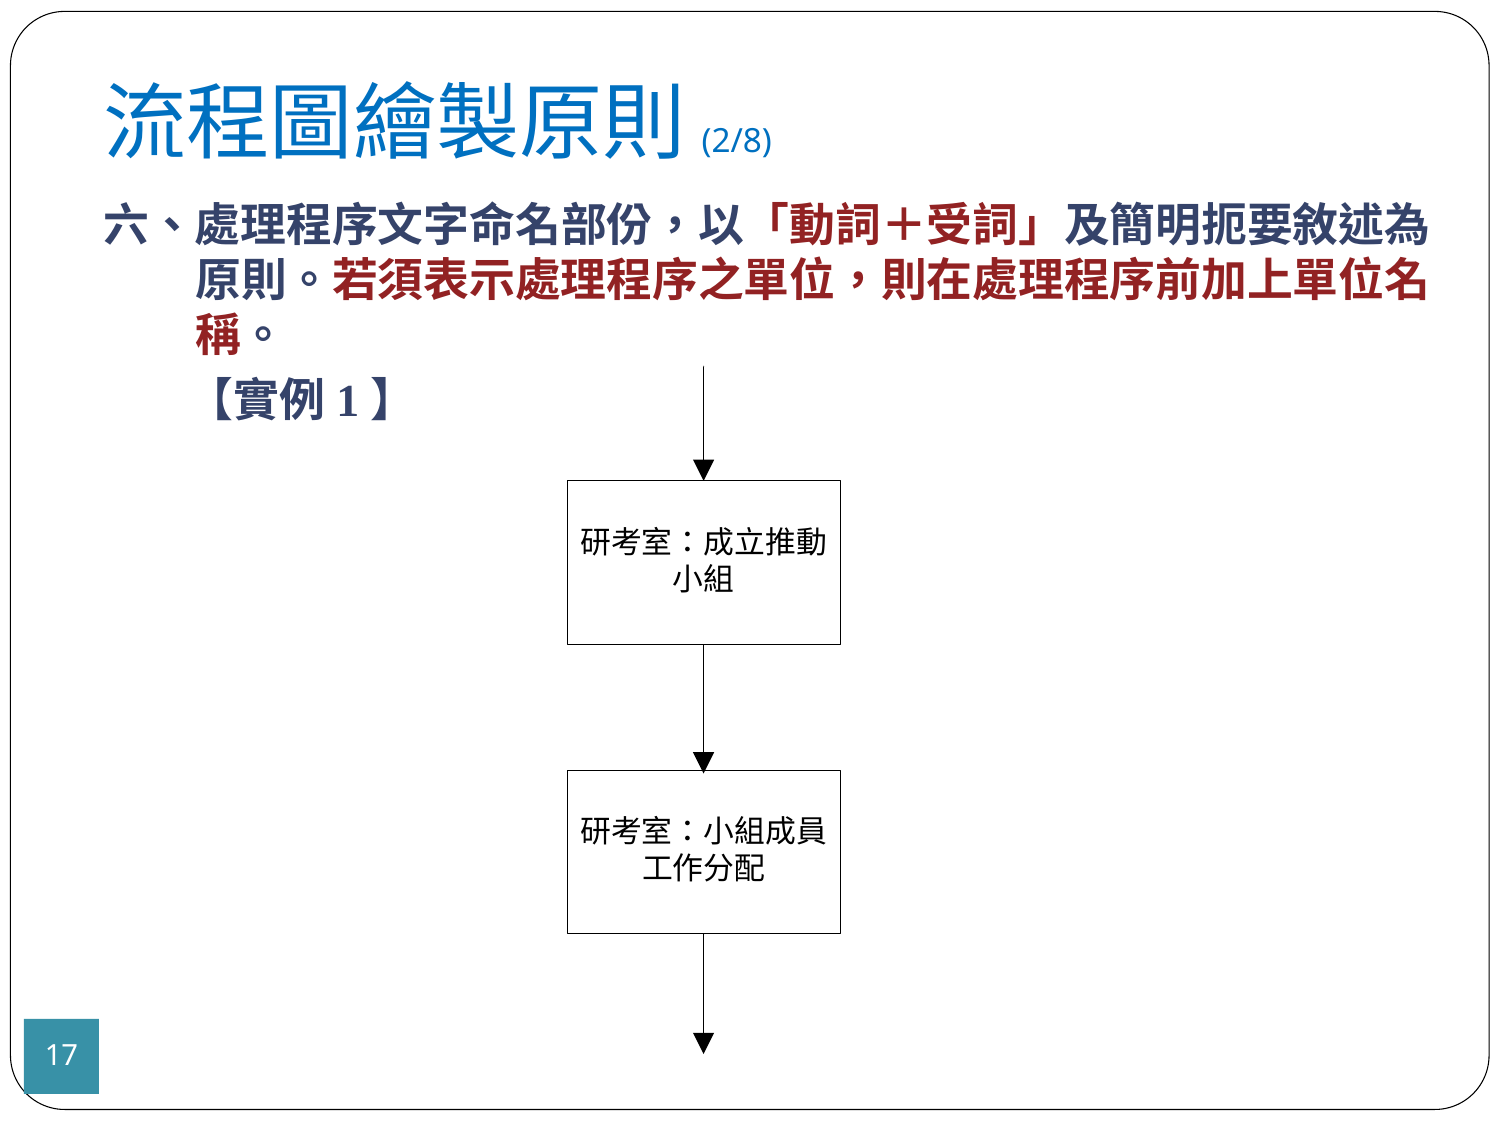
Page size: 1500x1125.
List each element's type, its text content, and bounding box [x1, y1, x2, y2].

text_box 六、處理程序文字命名部份，以「動詞＋受詞」及簡明扼要敘述為原則。若須表示處理程序之單位，則在處理程序前加上單位名稱。 【實例1】 [88, 188, 1447, 988]
title 流程圖繪製原則 (2/8) [88, 31, 1364, 185]
chart [560, 988, 916, 1074]
text_box 17 [23, 1018, 99, 1094]
